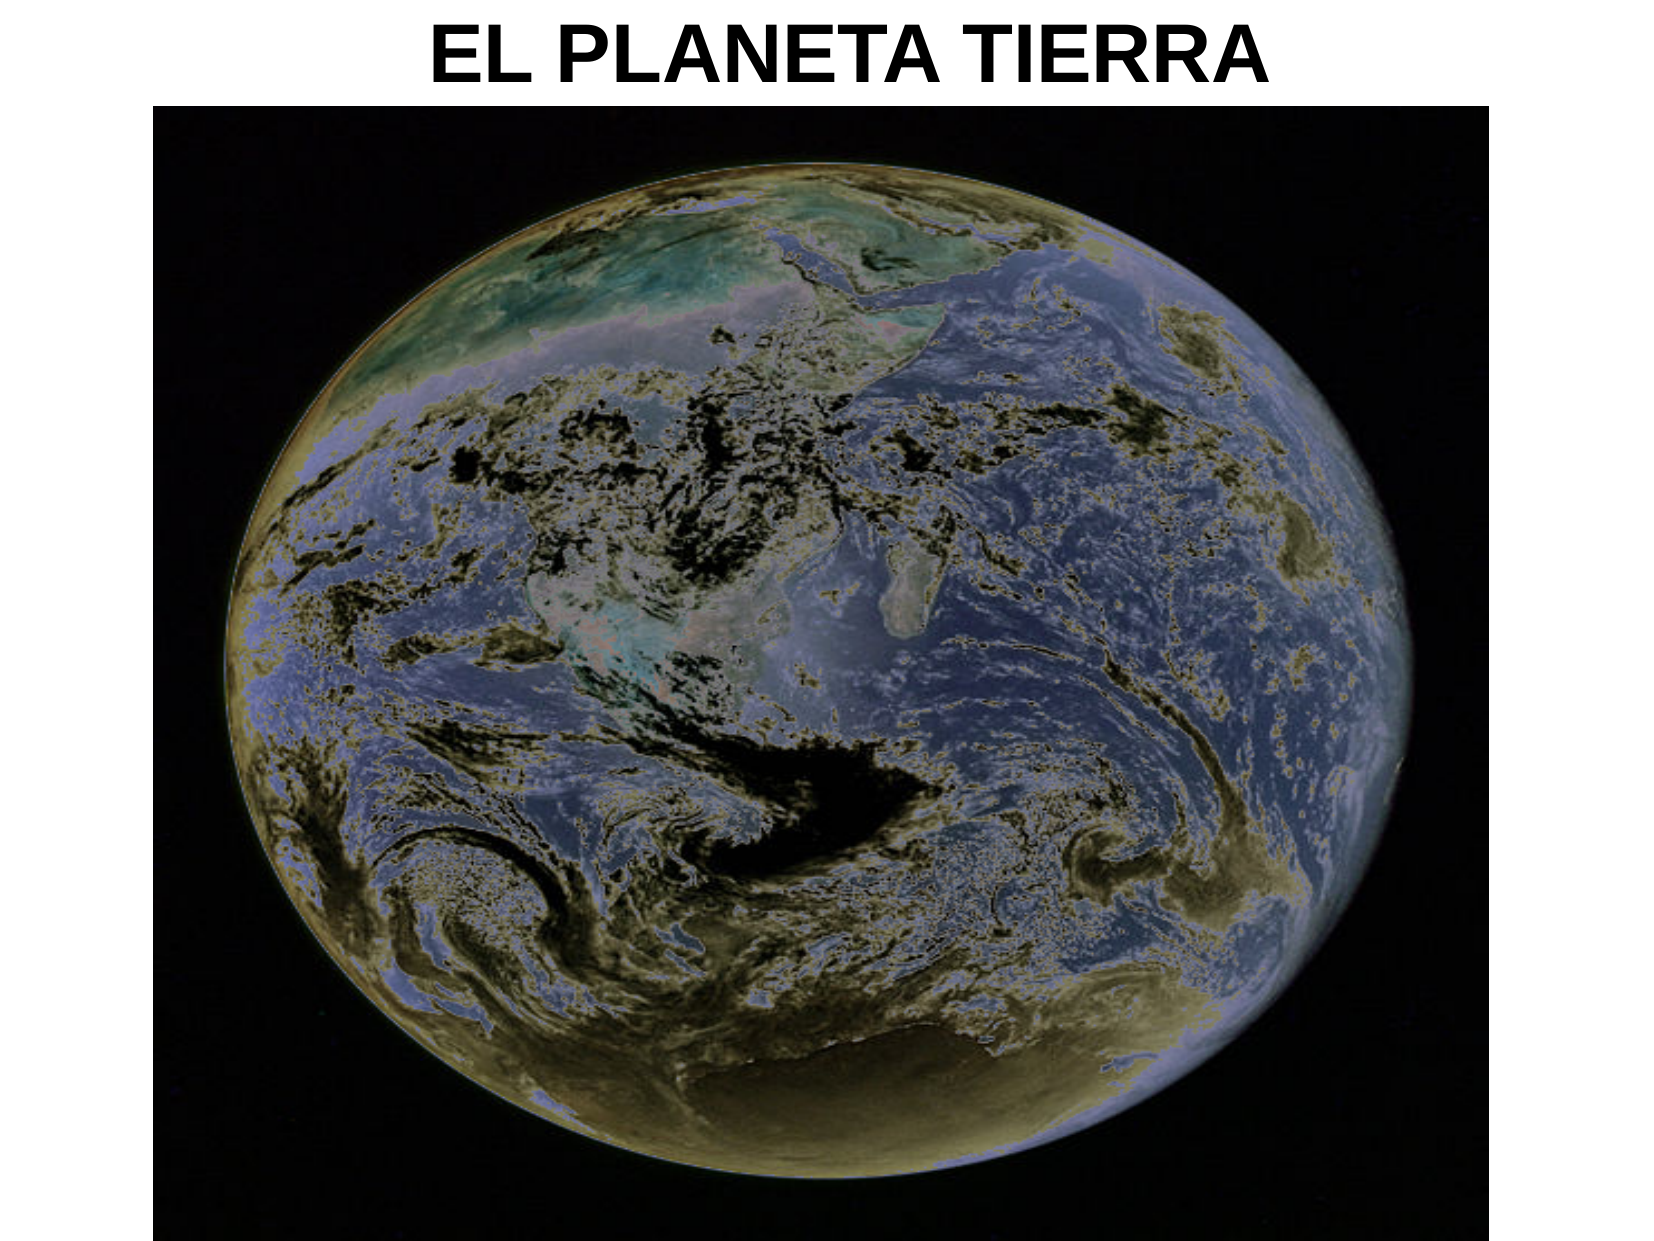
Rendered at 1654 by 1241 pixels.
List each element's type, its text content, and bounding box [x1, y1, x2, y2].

text_box EL PLANETA TIERRA [413, 0, 1288, 108]
picture [153, 106, 1489, 1241]
